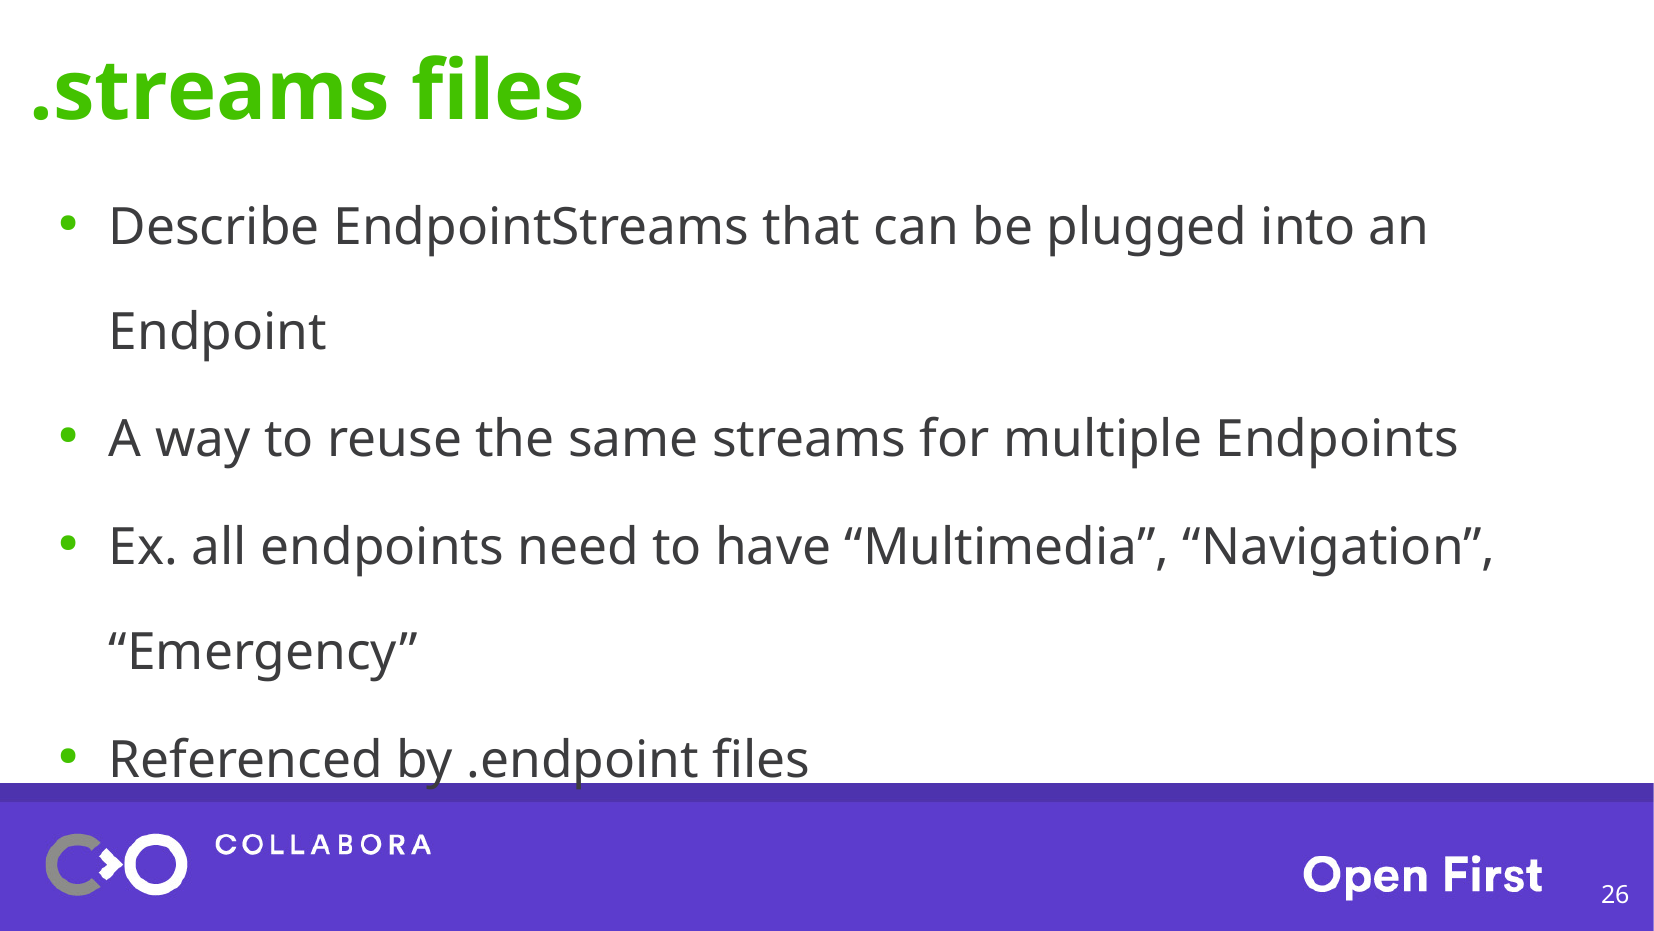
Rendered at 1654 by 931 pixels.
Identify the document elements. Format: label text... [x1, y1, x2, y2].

list Describe EndpointStreams that can be plugged into an Endpoint A way to reuse the same streams for multiple Endpoints Ex. all endpoints need to have “Multimedia”, “Navigation”, “Emergency” Referenced by .endpoint files [41, 154, 1614, 798]
picture [0, 0, 1654, 931]
title .streams files [29, 28, 1603, 147]
